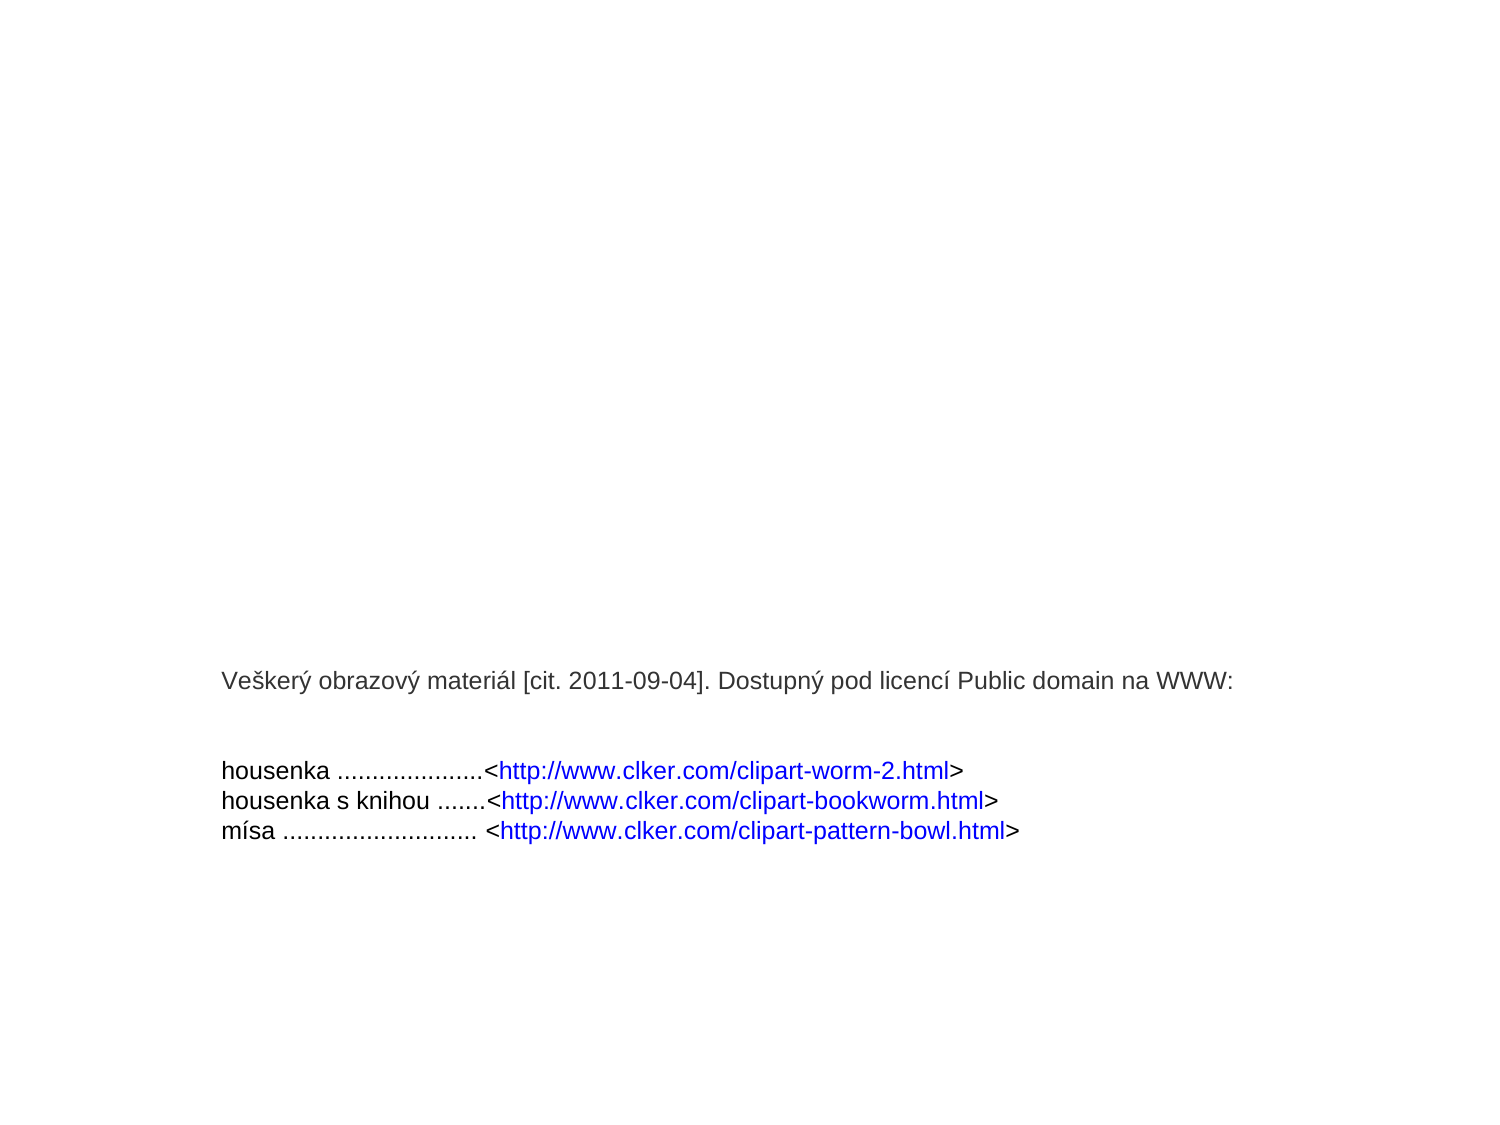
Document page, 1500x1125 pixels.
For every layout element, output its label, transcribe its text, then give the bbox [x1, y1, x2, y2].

text_box Veškerý obrazový materiál [cit. 2011-09-04]. Dostupný pod licencí Public domain na WWW: housenka .....................<http://www.clker.com/clipart-worm-2.html> housenka s knihou .......<http://www.clker.com/clipart-bookworm.html> mísa ............................ <http://www.clker.com/clipart-pattern-bowl.html> [206, 657, 1459, 883]
